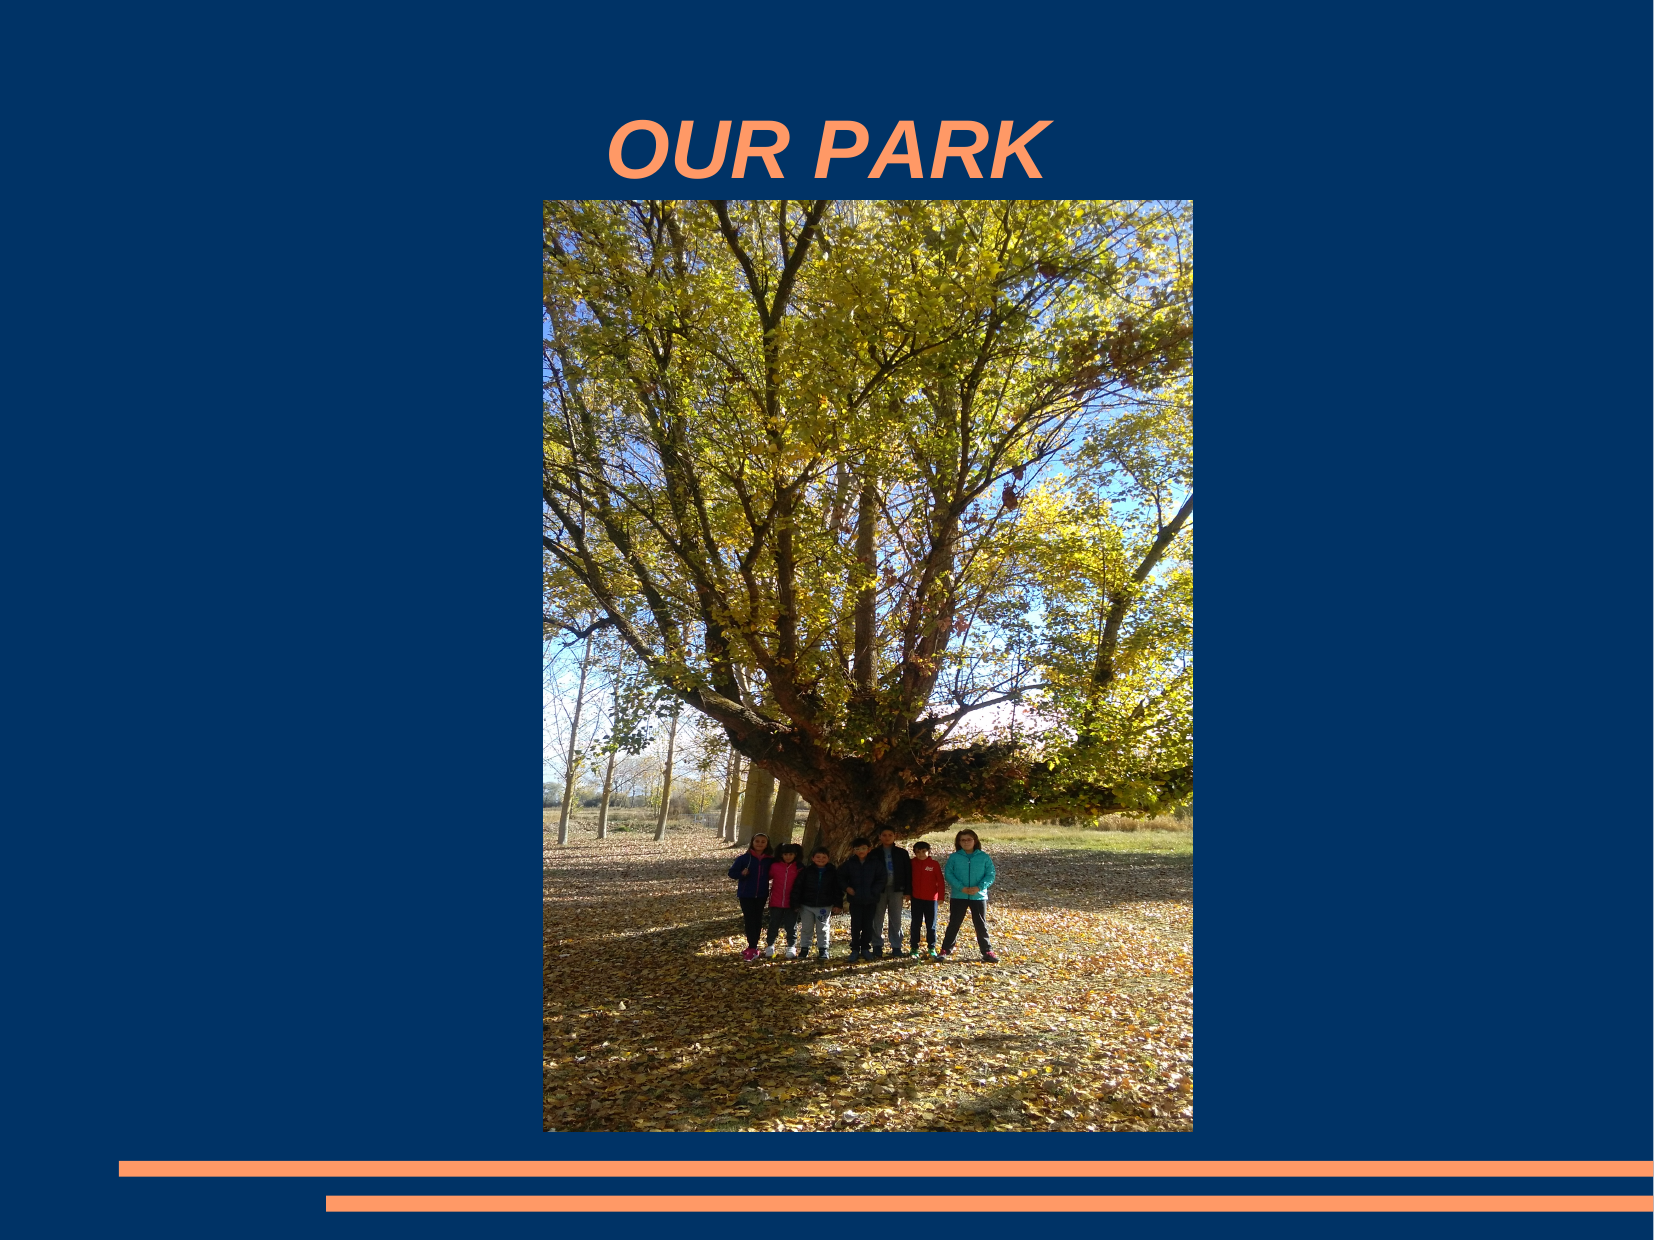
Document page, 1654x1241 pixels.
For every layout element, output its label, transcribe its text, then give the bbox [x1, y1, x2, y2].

title OUR PARK [121, 46, 1534, 254]
picture [543, 200, 1193, 1132]
